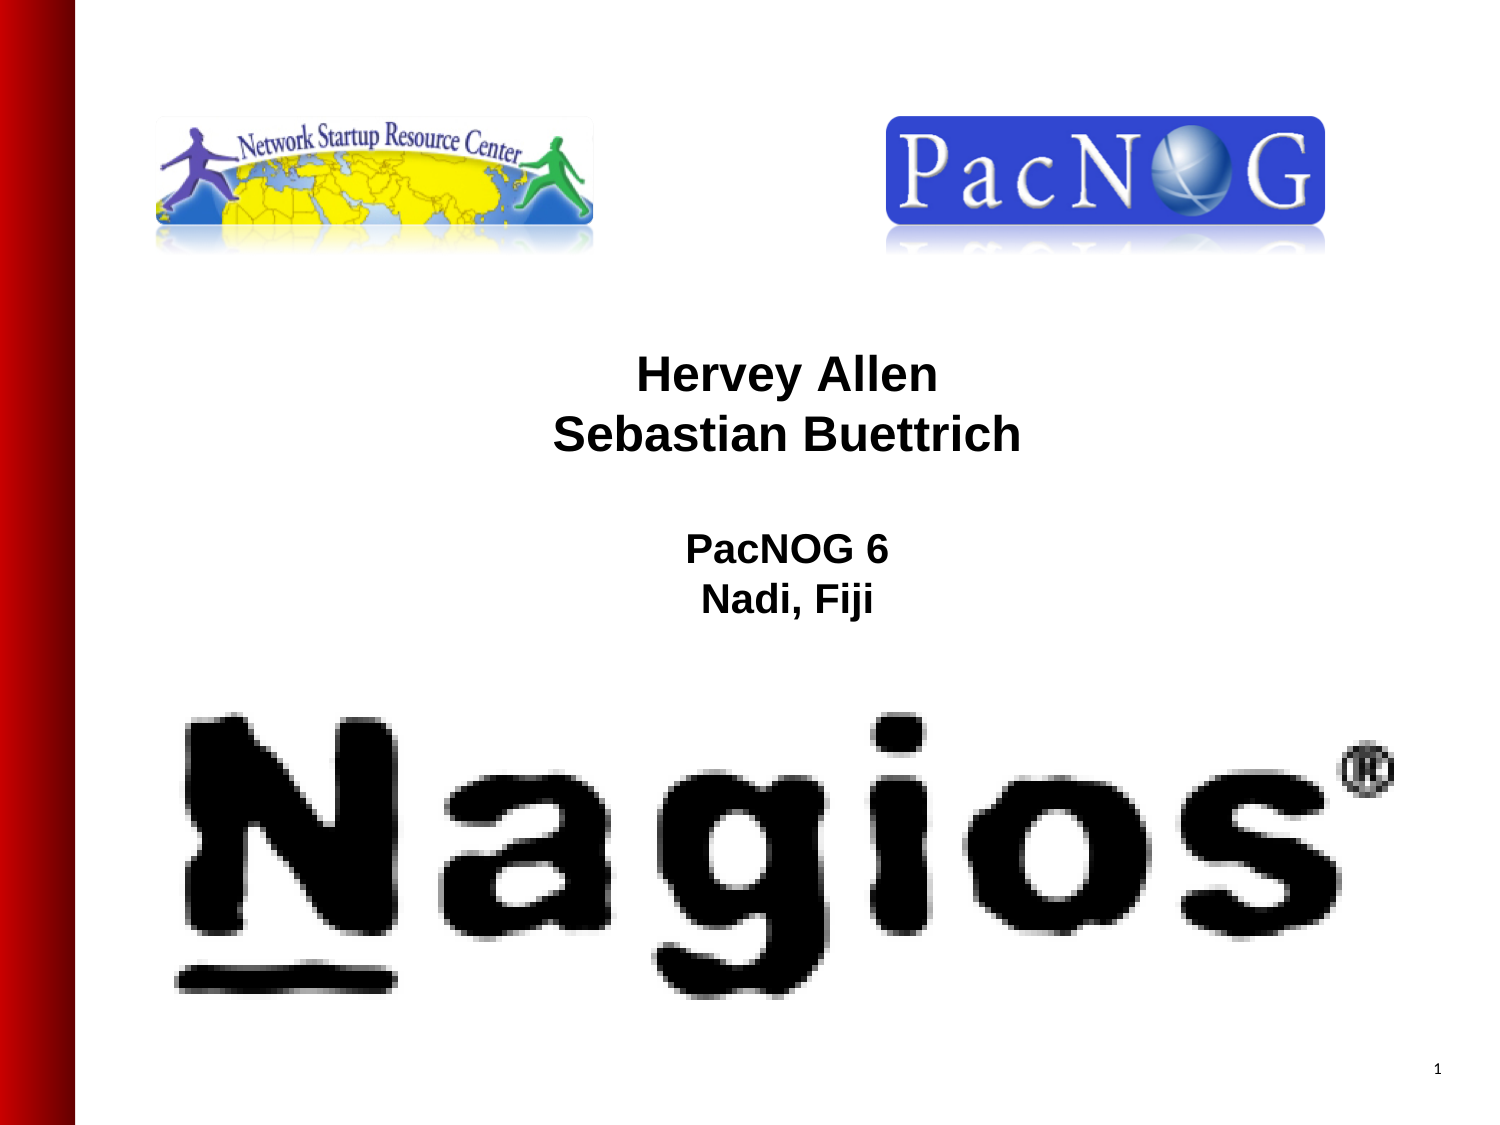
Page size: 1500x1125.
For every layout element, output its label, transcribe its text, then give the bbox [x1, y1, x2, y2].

picture [174, 712, 1394, 1000]
picture [885, 115, 1326, 335]
text_box <number> [1400, 1037, 1476, 1098]
text_box Hervey Allen Sebastian Buettrich PacNOG 6 Nadi, Fiji [75, 333, 1500, 630]
picture [152, 115, 597, 339]
